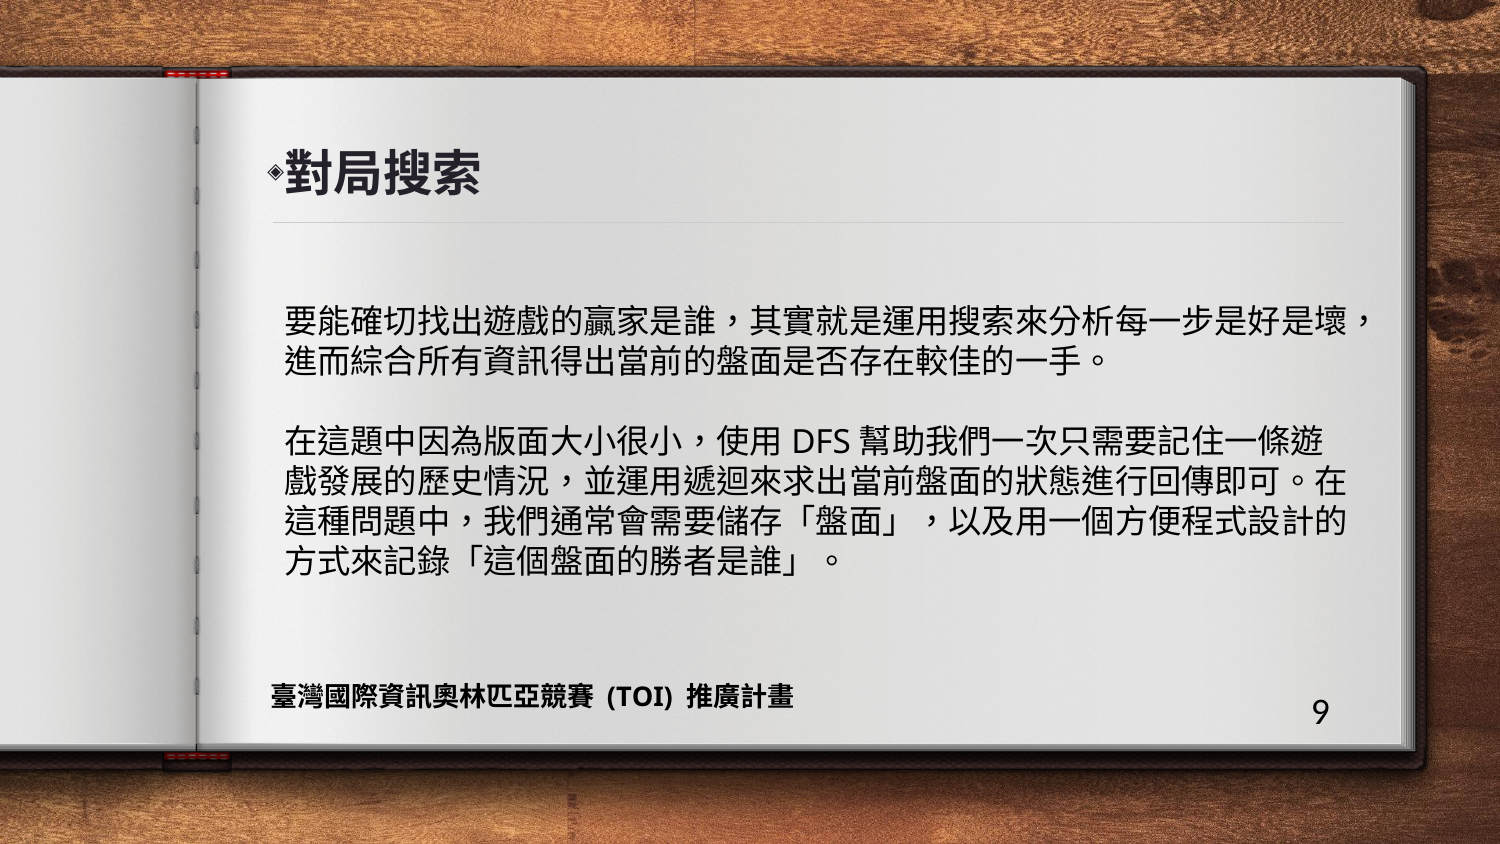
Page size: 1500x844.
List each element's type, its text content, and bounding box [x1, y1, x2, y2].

text_box 要能確切找出遊戲的贏家是誰，其實就是運用搜索來分析每一步是好是壞，進而綜合所有資訊得出當前的盤面是否存在較佳的一手。 在這題中因為版面大小很小，使用DFS幫助我們一次只需要記住一條遊戲發展的歷史情況，並運用遞迴來求出當前盤面的狀態進行回傳即可。在這種問題中，我們通常會需要儲存「盤面」，以及用一個方便程式設計的方式來記錄「這個盤面的勝者是誰」。 [269, 293, 1367, 592]
text_box [1295, 672, 1386, 737]
list 對局搜索 [252, 126, 1194, 216]
